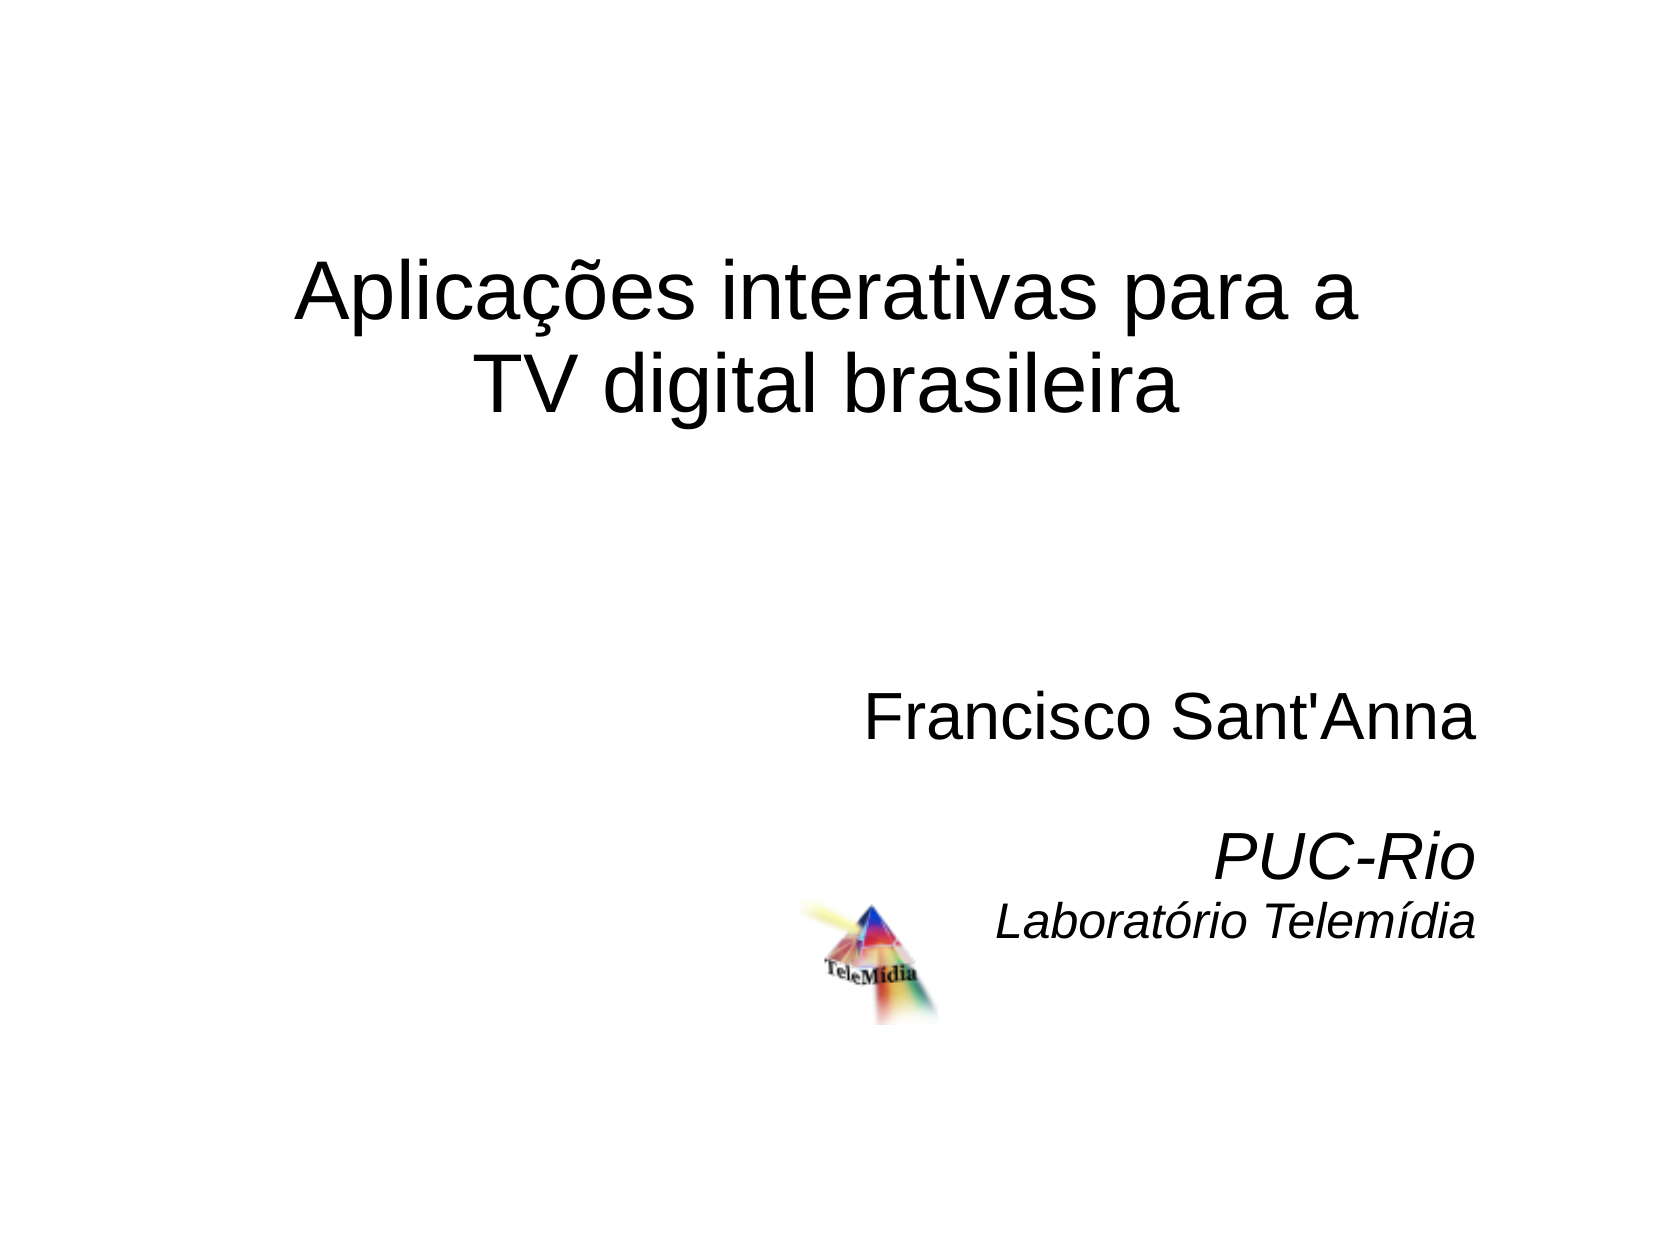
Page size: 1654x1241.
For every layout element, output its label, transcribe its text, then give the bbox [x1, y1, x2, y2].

text_box Francisco Sant'Anna PUC-Rio Laboratório Telemídia [830, 611, 1595, 999]
picture [800, 899, 938, 1025]
subtitle Aplicações interativas para a TV digital brasileira [82, 112, 1571, 563]
